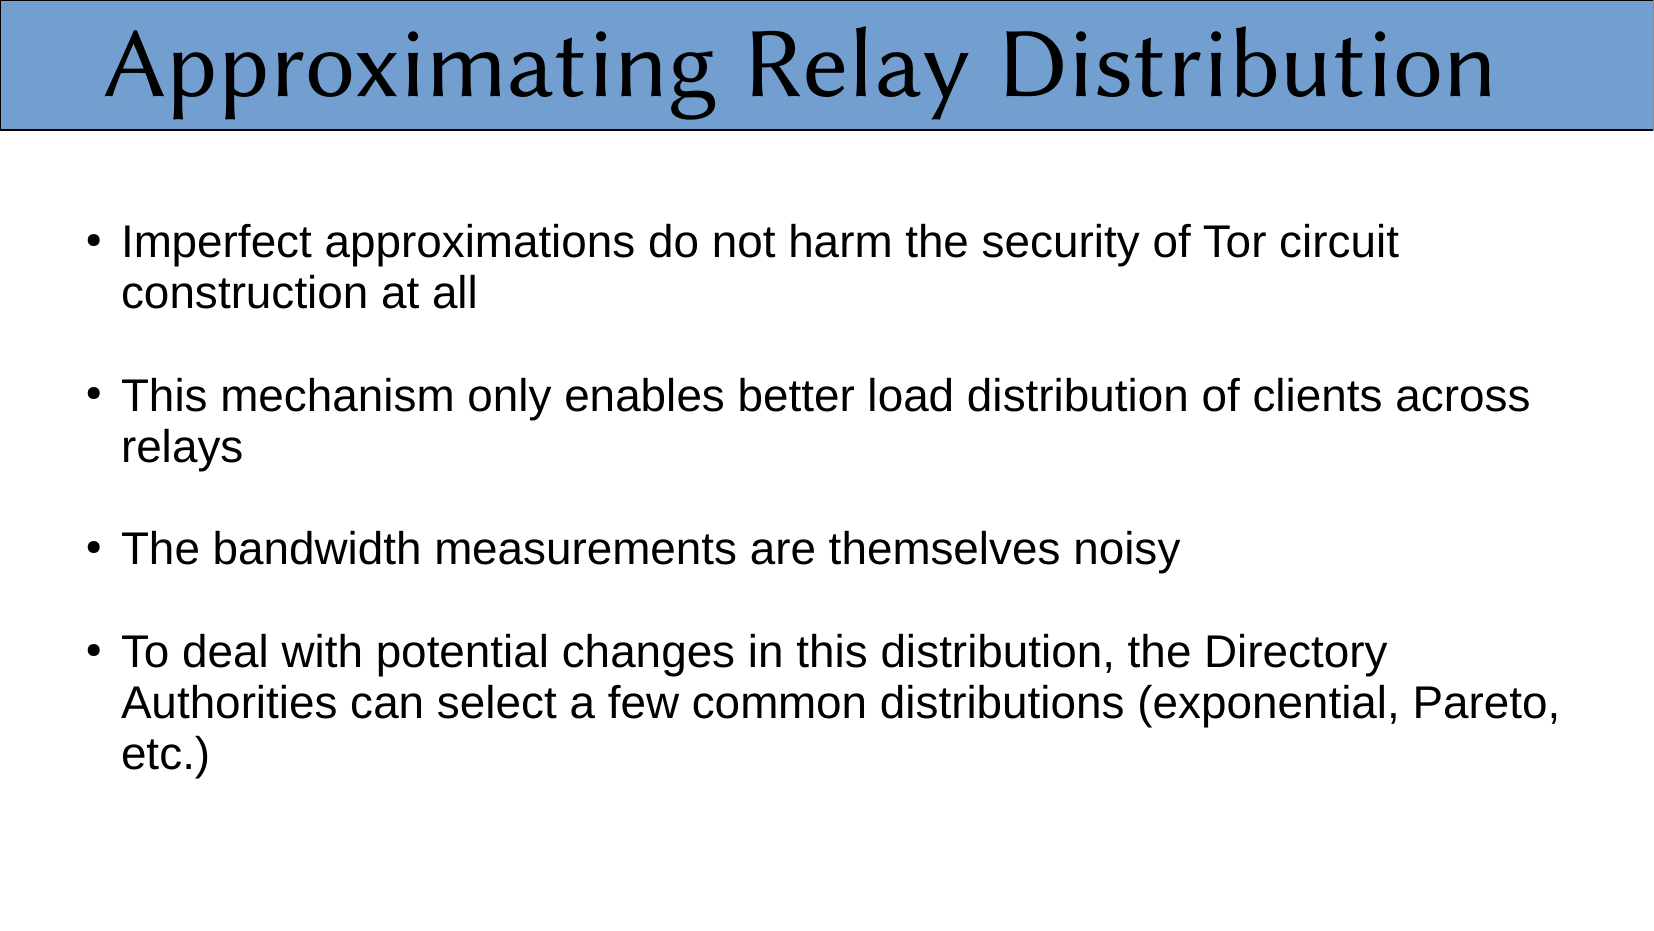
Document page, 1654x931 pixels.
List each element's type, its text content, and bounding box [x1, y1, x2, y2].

text_box [0, 0, 88, 130]
text_box Approximating Relay Distribution [88, 0, 1654, 131]
text_box Imperfect approximations do not harm the security of Tor circuit construction at all This mechanism only enables better load distribution of clients across relays The bandwidth measurements are themselves noisy To deal with potential changes in this distribution, the Directory Authorities can select a few common distributions (exponential, Pareto, etc.) [70, 208, 1607, 839]
